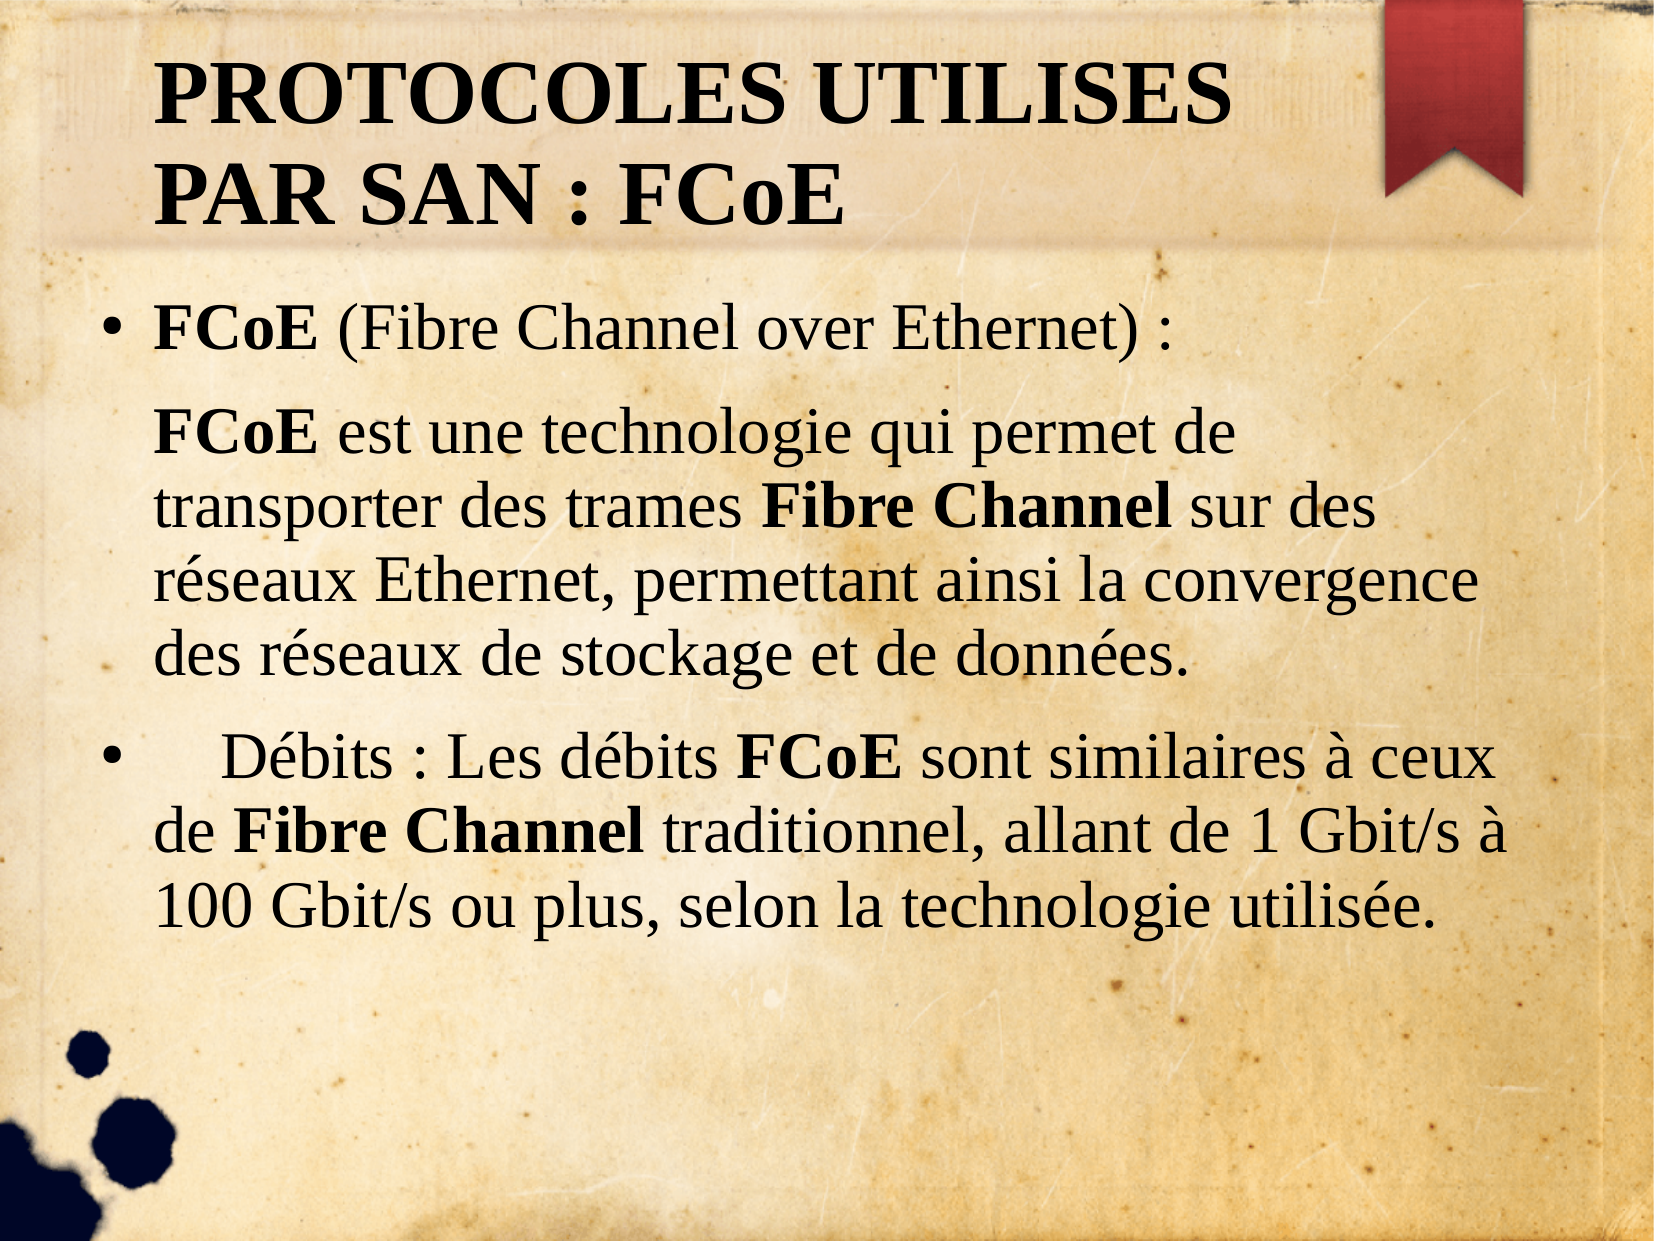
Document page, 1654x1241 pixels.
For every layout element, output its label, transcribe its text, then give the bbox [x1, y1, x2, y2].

title PROTOCOLES UTILISES PAR SAN : FCoE [82, 41, 1347, 245]
picture [0, 0, 1654, 1241]
list FCoE (Fibre Channel over Ethernet) : FCoE est une technologie qui permet de transporter des trames Fibre Channel sur des réseaux Ethernet, permettant ainsi la convergence des réseaux de stockage et de données. Débits : Les débits FCoE sont similaires à ceux de Fibre Channel traditionnel, allant de 1 Gbit/s à 100 Gbit/s ou plus, selon la technologie utilisée. [82, 290, 1538, 1010]
